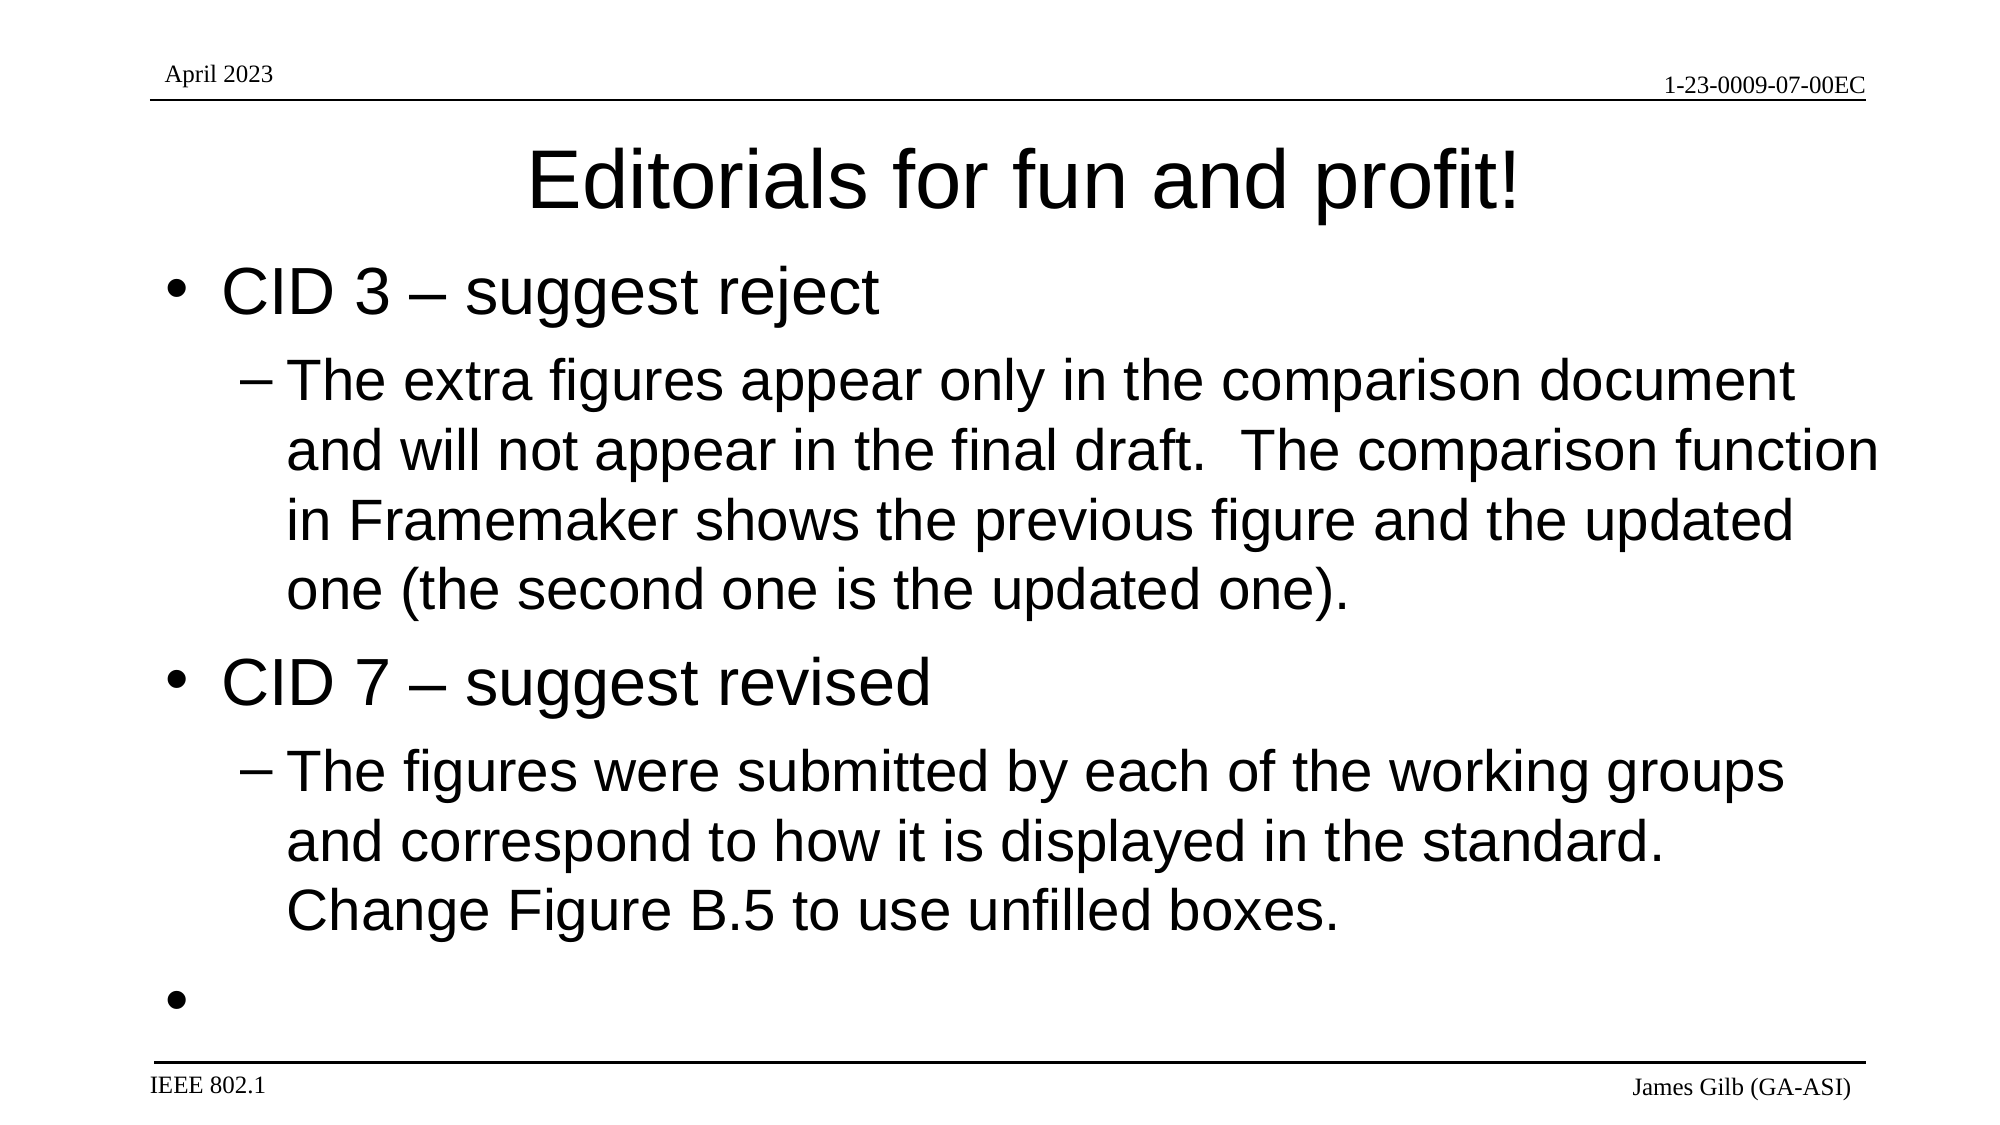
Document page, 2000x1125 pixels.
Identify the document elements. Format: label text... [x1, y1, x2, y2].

title Editorials for fun and profit! [149, 112, 1900, 238]
list CID 3 – suggest reject The extra figures appear only in the comparison document and will not appear in the final draft. The comparison function in Framemaker shows the previous figure and the updated one (the second one is the updated one). CID 7 – suggest revised The figures were submitted by each of the working groups and correspond to how it is displayed in the standard. Change Figure B.5 to use unfilled boxes. [149, 239, 1900, 1051]
